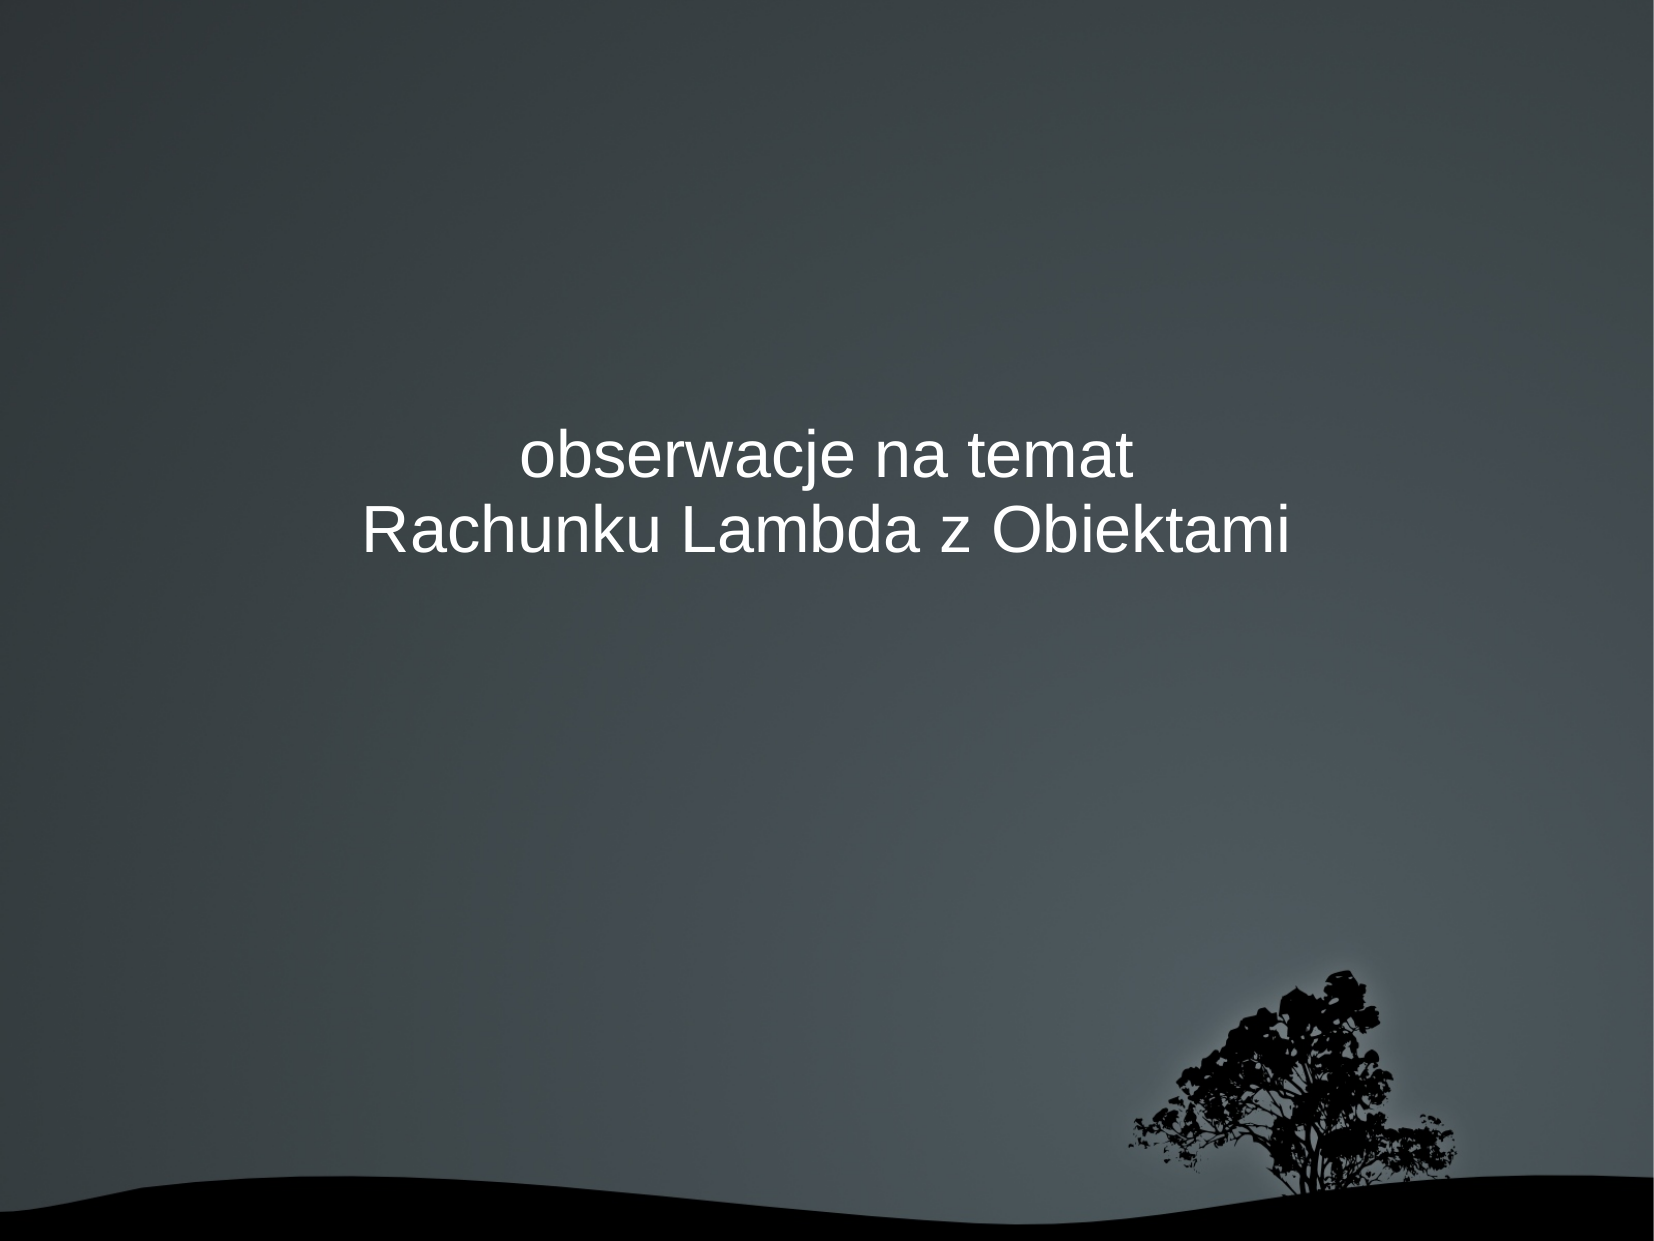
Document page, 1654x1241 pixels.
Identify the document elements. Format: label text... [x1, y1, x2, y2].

subtitle obserwacje na temat Rachunku Lambda z Obiektami [82, 49, 1571, 1109]
picture [0, 0, 1654, 1241]
